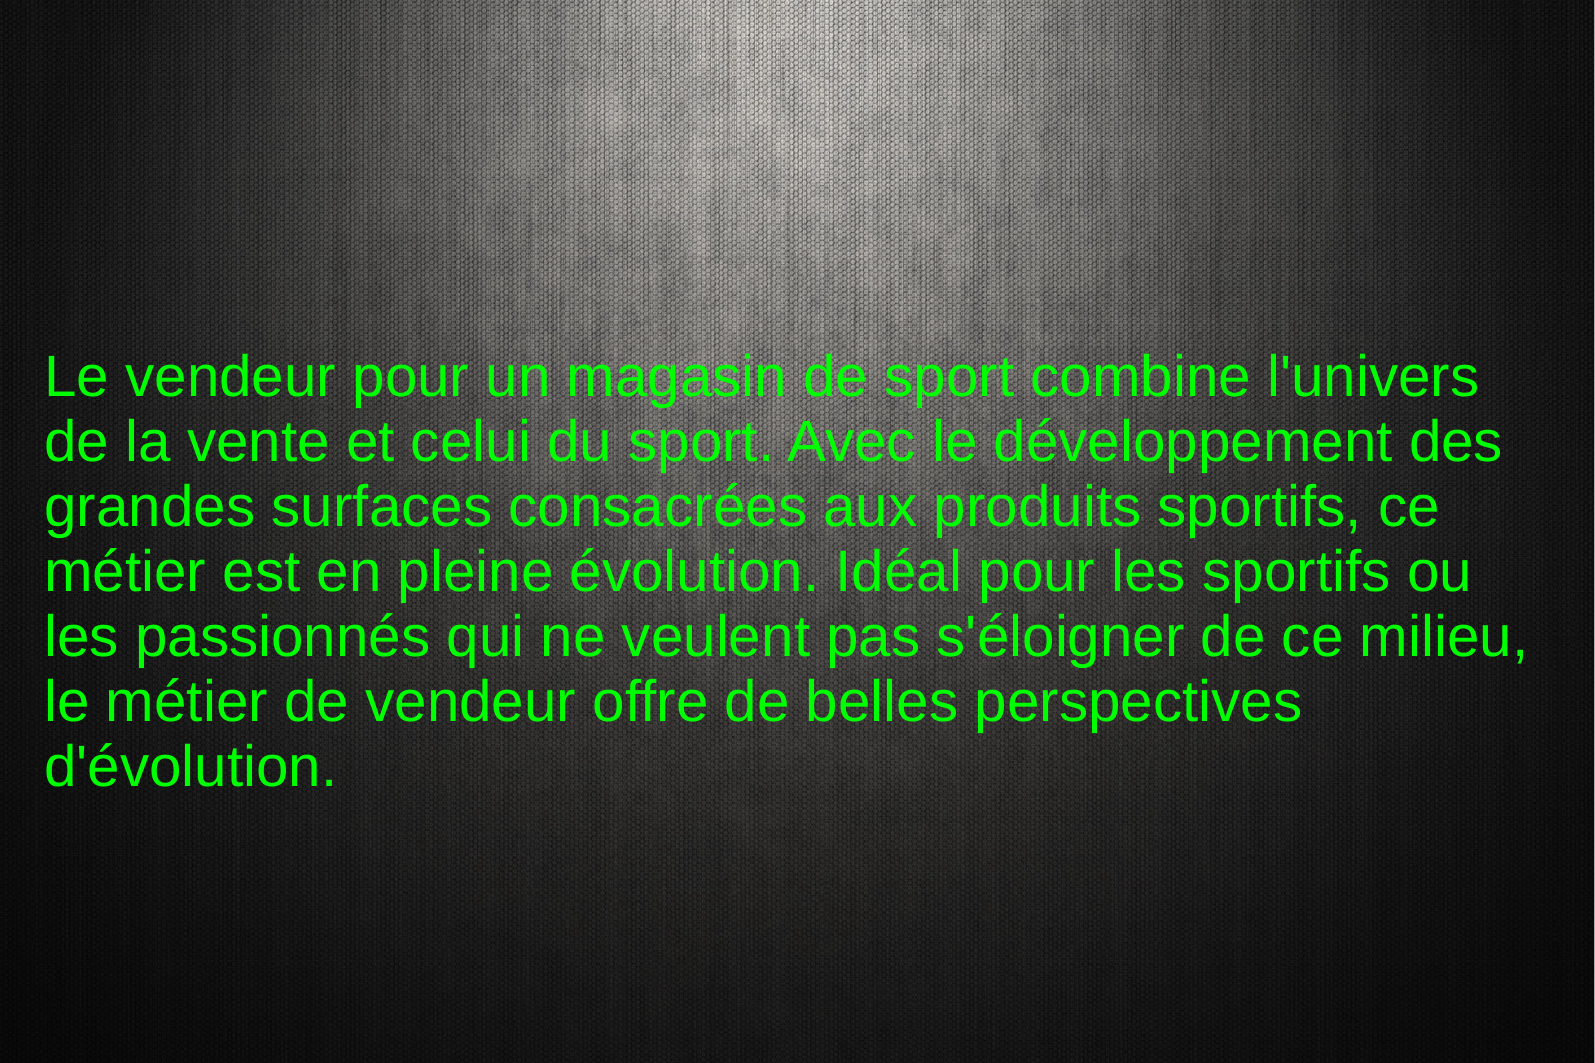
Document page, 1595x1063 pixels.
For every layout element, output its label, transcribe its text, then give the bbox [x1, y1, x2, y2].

picture [0, 0, 1595, 1063]
text_box Le vendeur pour un magasin de sport combine l'univers de la vente et celui du sport. Avec le développement des grandes surfaces consacrées aux produits sportifs, ce métier est en pleine évolution. Idéal pour les sportifs ou les passionnés qui ne veulent pas s'éloigner de ce milieu, le métier de vendeur offre de belles perspectives d'évolution. [29, 206, 1565, 805]
